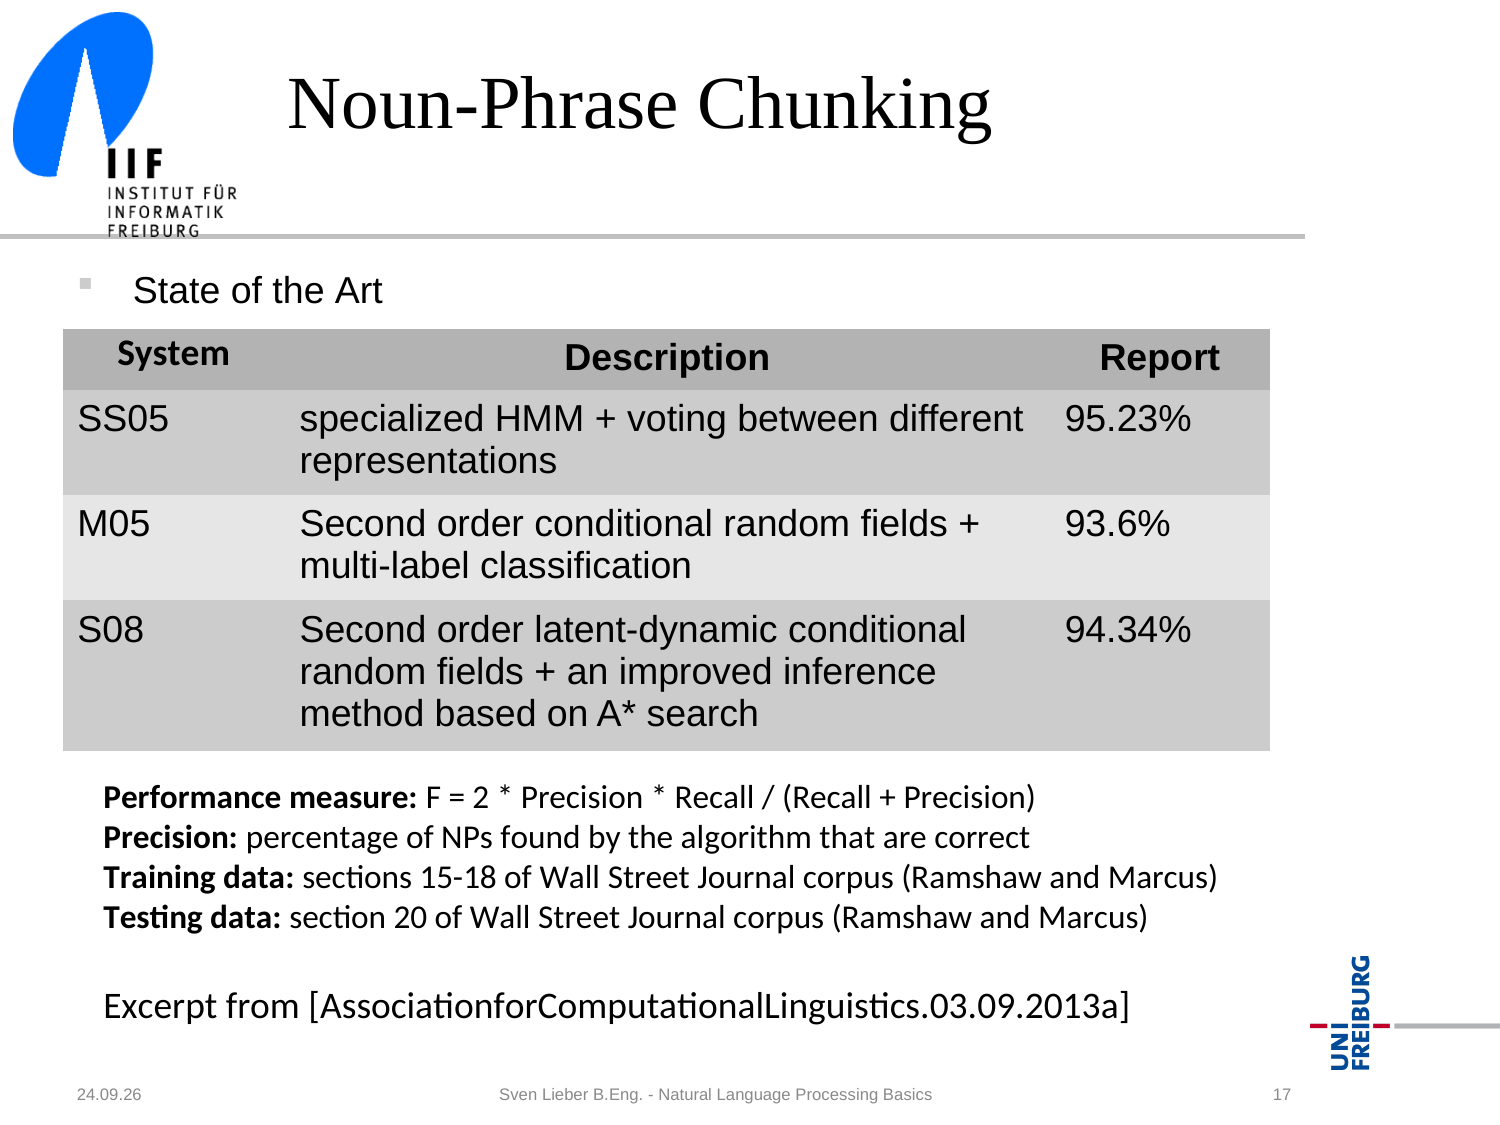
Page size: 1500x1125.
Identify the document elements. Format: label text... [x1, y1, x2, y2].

list State of the Art [76, 265, 1306, 896]
table_header System [63, 329, 285, 390]
table_cell specialized HMM + voting between different representations [285, 390, 1050, 495]
picture [1310, 956, 1500, 1070]
table_cell M05 [63, 495, 285, 600]
table_header Report [1050, 329, 1270, 390]
table_cell SS05 [63, 390, 285, 495]
table_cell Second order latent-dynamic conditional random fields + an improved inference method based on A* search [285, 600, 1050, 751]
text_box Excerpt from [AssociationforComputationalLinguistics.03.09.2013a] [88, 973, 1211, 1034]
title Noun-Phrase Chunking [272, 46, 1306, 152]
table_cell 93.6% [1050, 495, 1270, 600]
table_cell 95.23% [1050, 390, 1270, 495]
table_cell 94.34% [1050, 600, 1270, 751]
picture [13, 12, 237, 237]
table_header Description [285, 329, 1050, 390]
text_box Performance measure: F = 2 * Precision * Recall / (Recall + Precision) Precision: percentage of NPs found by the algorithm that are correct Training data: sections 15-18 of Wall Street Journal corpus (Ramshaw and Marcus) Testing data: section 20 of Wall Street Journal corpus (Ramshaw and Marcus) [88, 767, 1270, 943]
table_cell Second order conditional random fields + multi-label classification [285, 495, 1050, 600]
table_cell S08 [63, 600, 285, 751]
